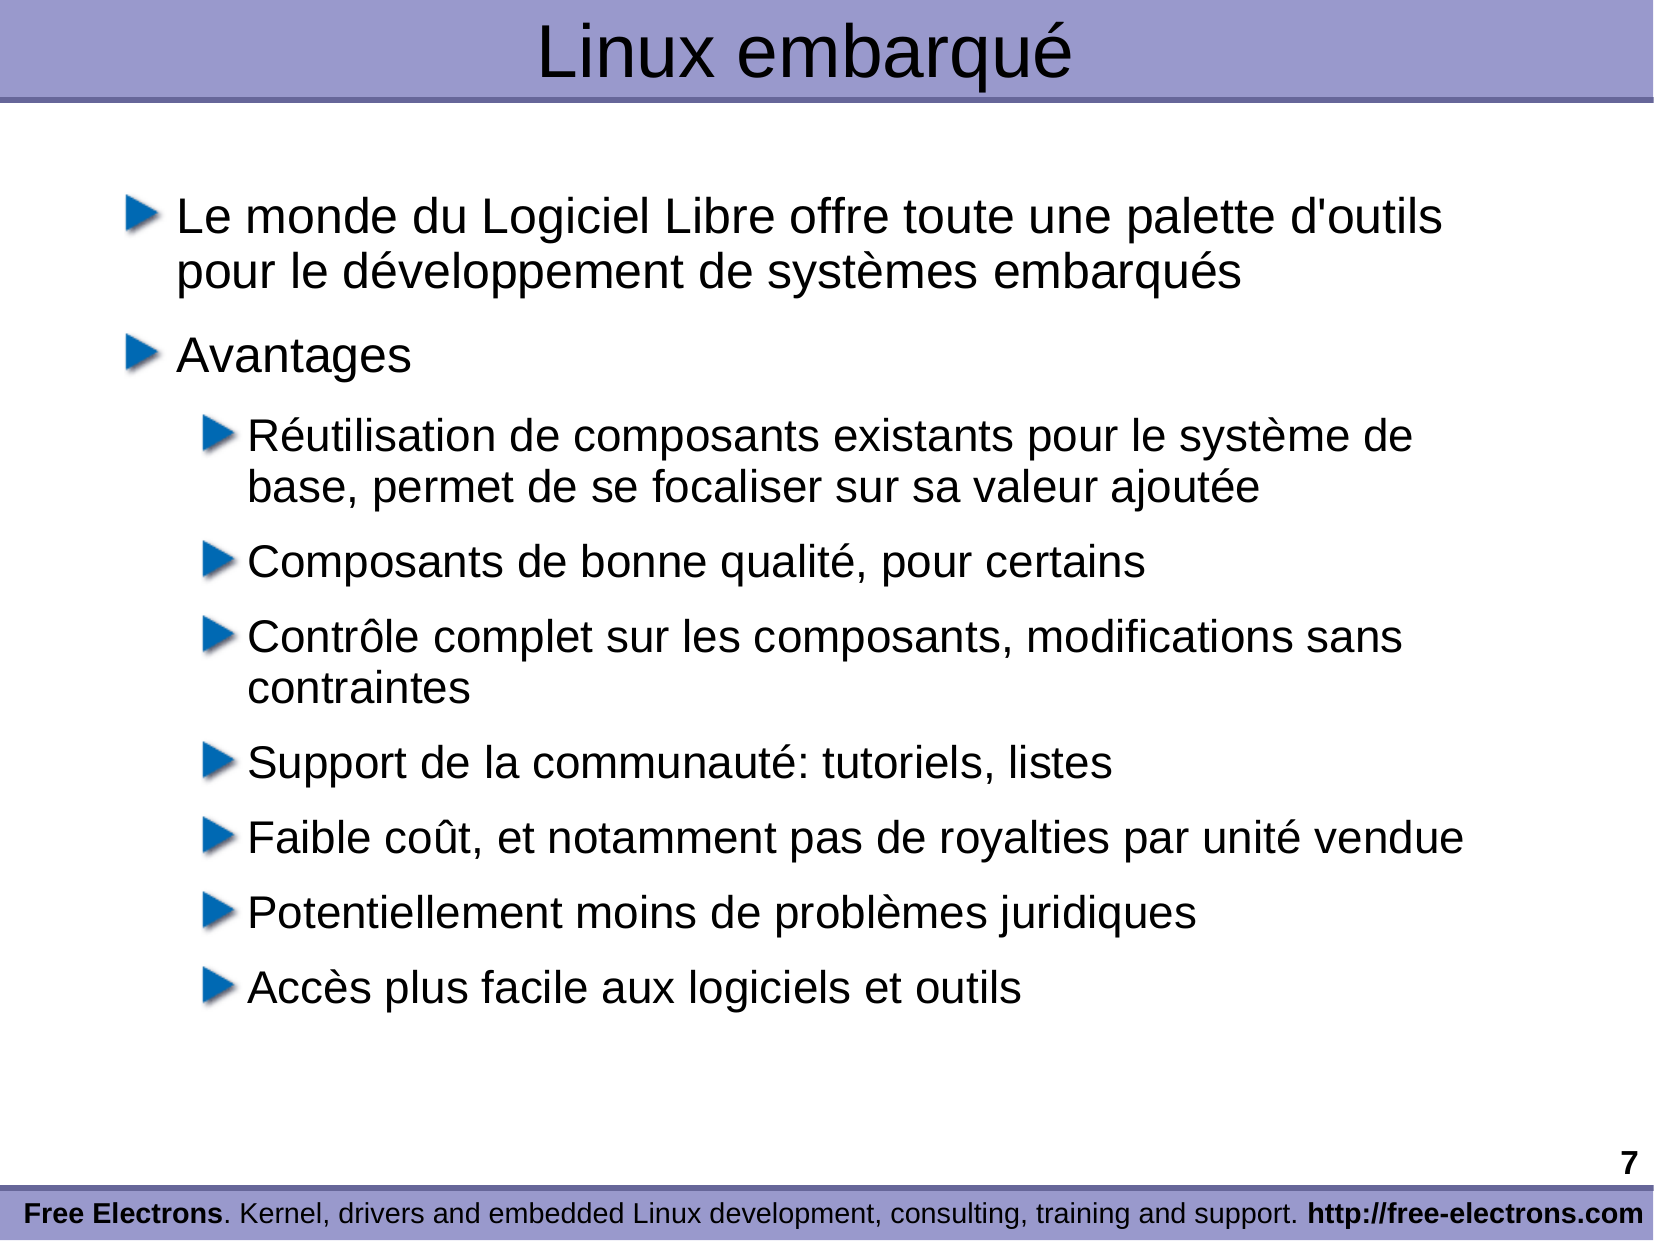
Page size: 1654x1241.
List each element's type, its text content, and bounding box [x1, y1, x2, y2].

title Linux embarqué [60, 4, 1551, 98]
list Le monde du Logiciel Libre offre toute une palette d'outils pour le développement de systèmes embarqués Avantages Réutilisation de composants existants pour le système de base, permet de se focaliser sur sa valeur ajoutée Composants de bonne qualité, pour certains Contrôle complet sur les composants, modifications sans contraintes Support de la communauté: tutoriels, listes Faible coût, et notamment pas de royalties par unité vendue Potentiellement moins de problèmes juridiques Accès plus facile aux logiciels et outils [105, 188, 1518, 1084]
